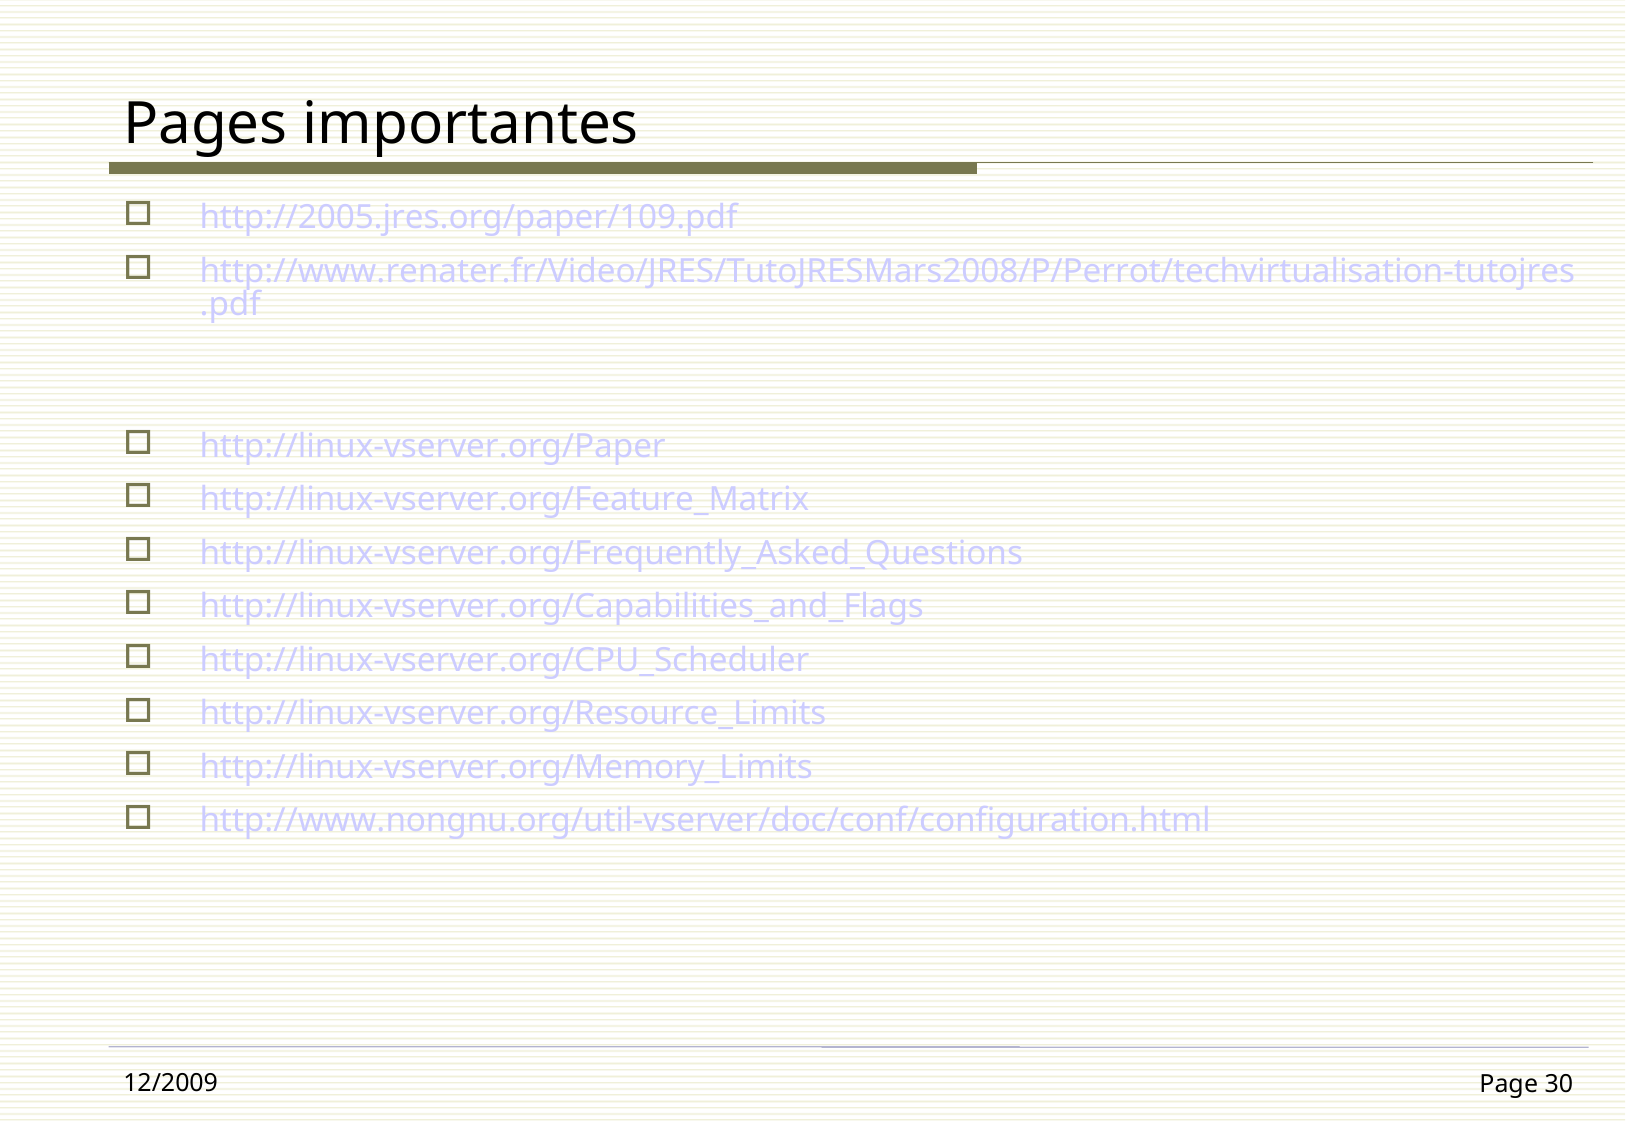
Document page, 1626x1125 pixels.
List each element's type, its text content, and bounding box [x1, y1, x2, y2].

title Pages importantes [108, 12, 1596, 163]
list http://2005.jres.org/paper/109.pdf http://www.renater.fr/Video/JRES/TutoJRESMars2008/P/Perrot/techvirtualisation-tutojres.pdf http://linux-vserver.org/Paper http://linux-vserver.org/Feature_Matrix http://linux-vserver.org/Frequently_Asked_Questions http://linux-vserver.org/Capabilities_and_Flags http://linux-vserver.org/CPU_Scheduler http://linux-vserver.org/Resource_Limits http://linux-vserver.org/Memory_Limits http://www.nongnu.org/util-vserver/doc/conf/configuration.html [108, 187, 1595, 1035]
picture [0, 0, 1626, 1125]
